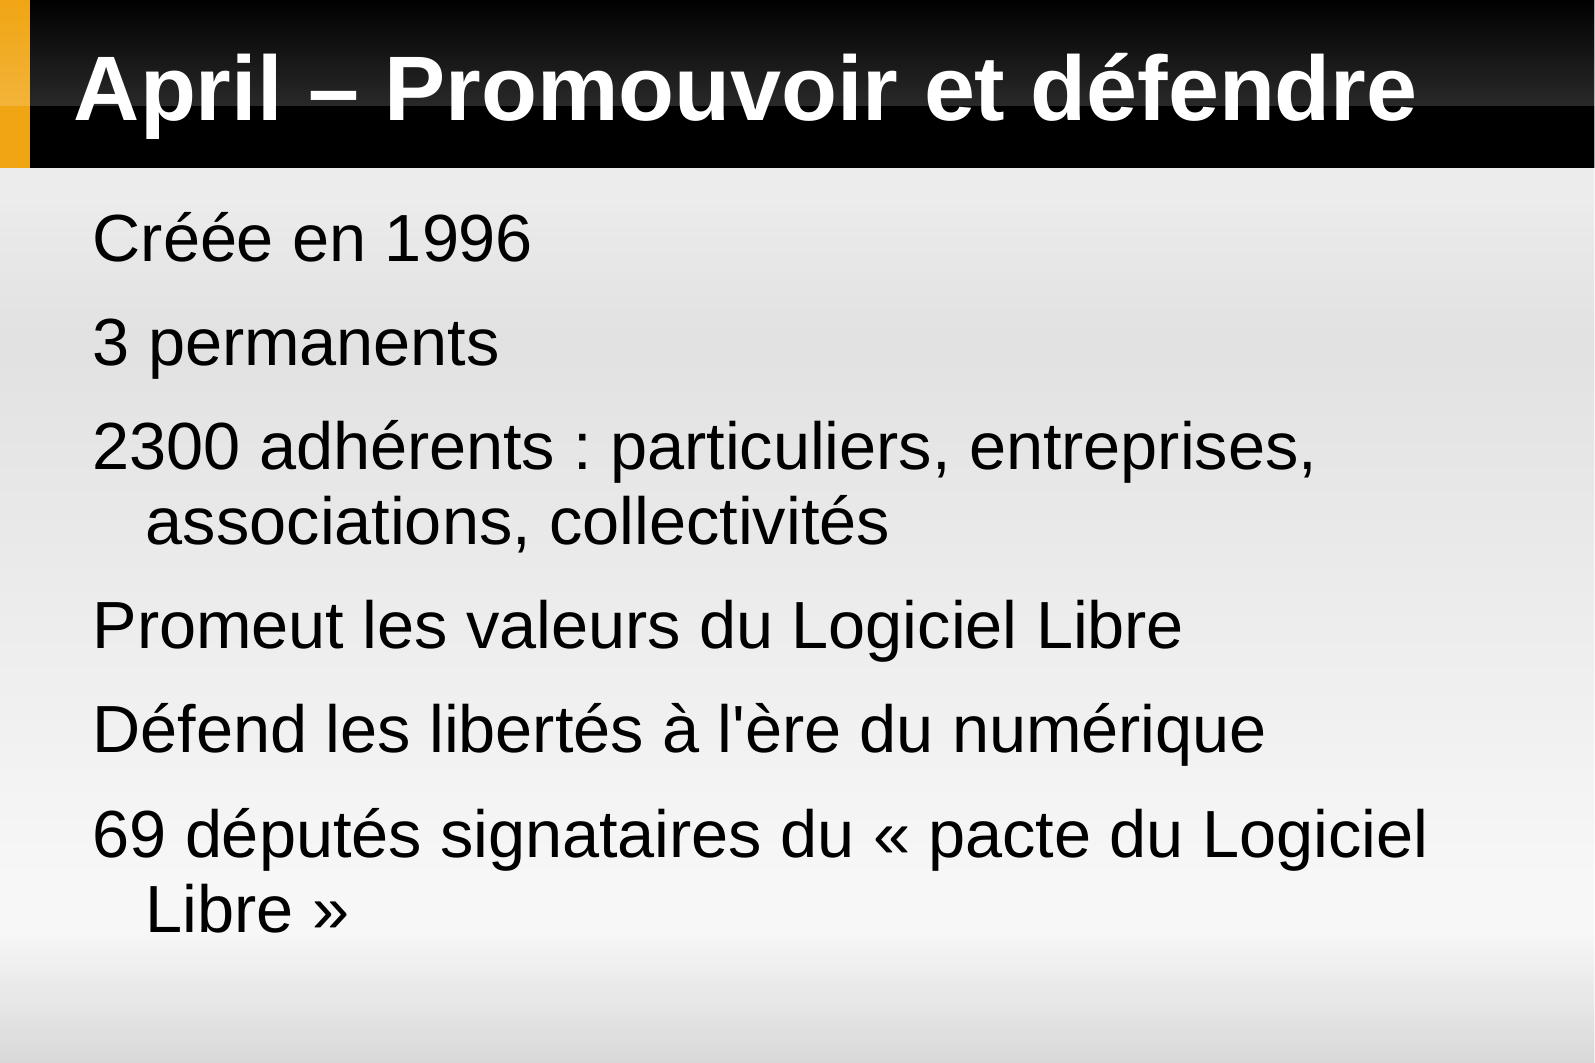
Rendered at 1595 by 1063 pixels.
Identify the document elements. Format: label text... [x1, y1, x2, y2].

picture [0, 0, 1595, 1063]
title April – Promouvoir et défendre [74, 7, 1510, 171]
list Créée en 1996 3 permanents 2300 adhérents : particuliers, entreprises, associations, collectivités Promeut les valeurs du Logiciel Libre Défend les libertés à l'ère du numérique 69 députés signataires du « pacte du Logiciel Libre » [75, 200, 1510, 947]
